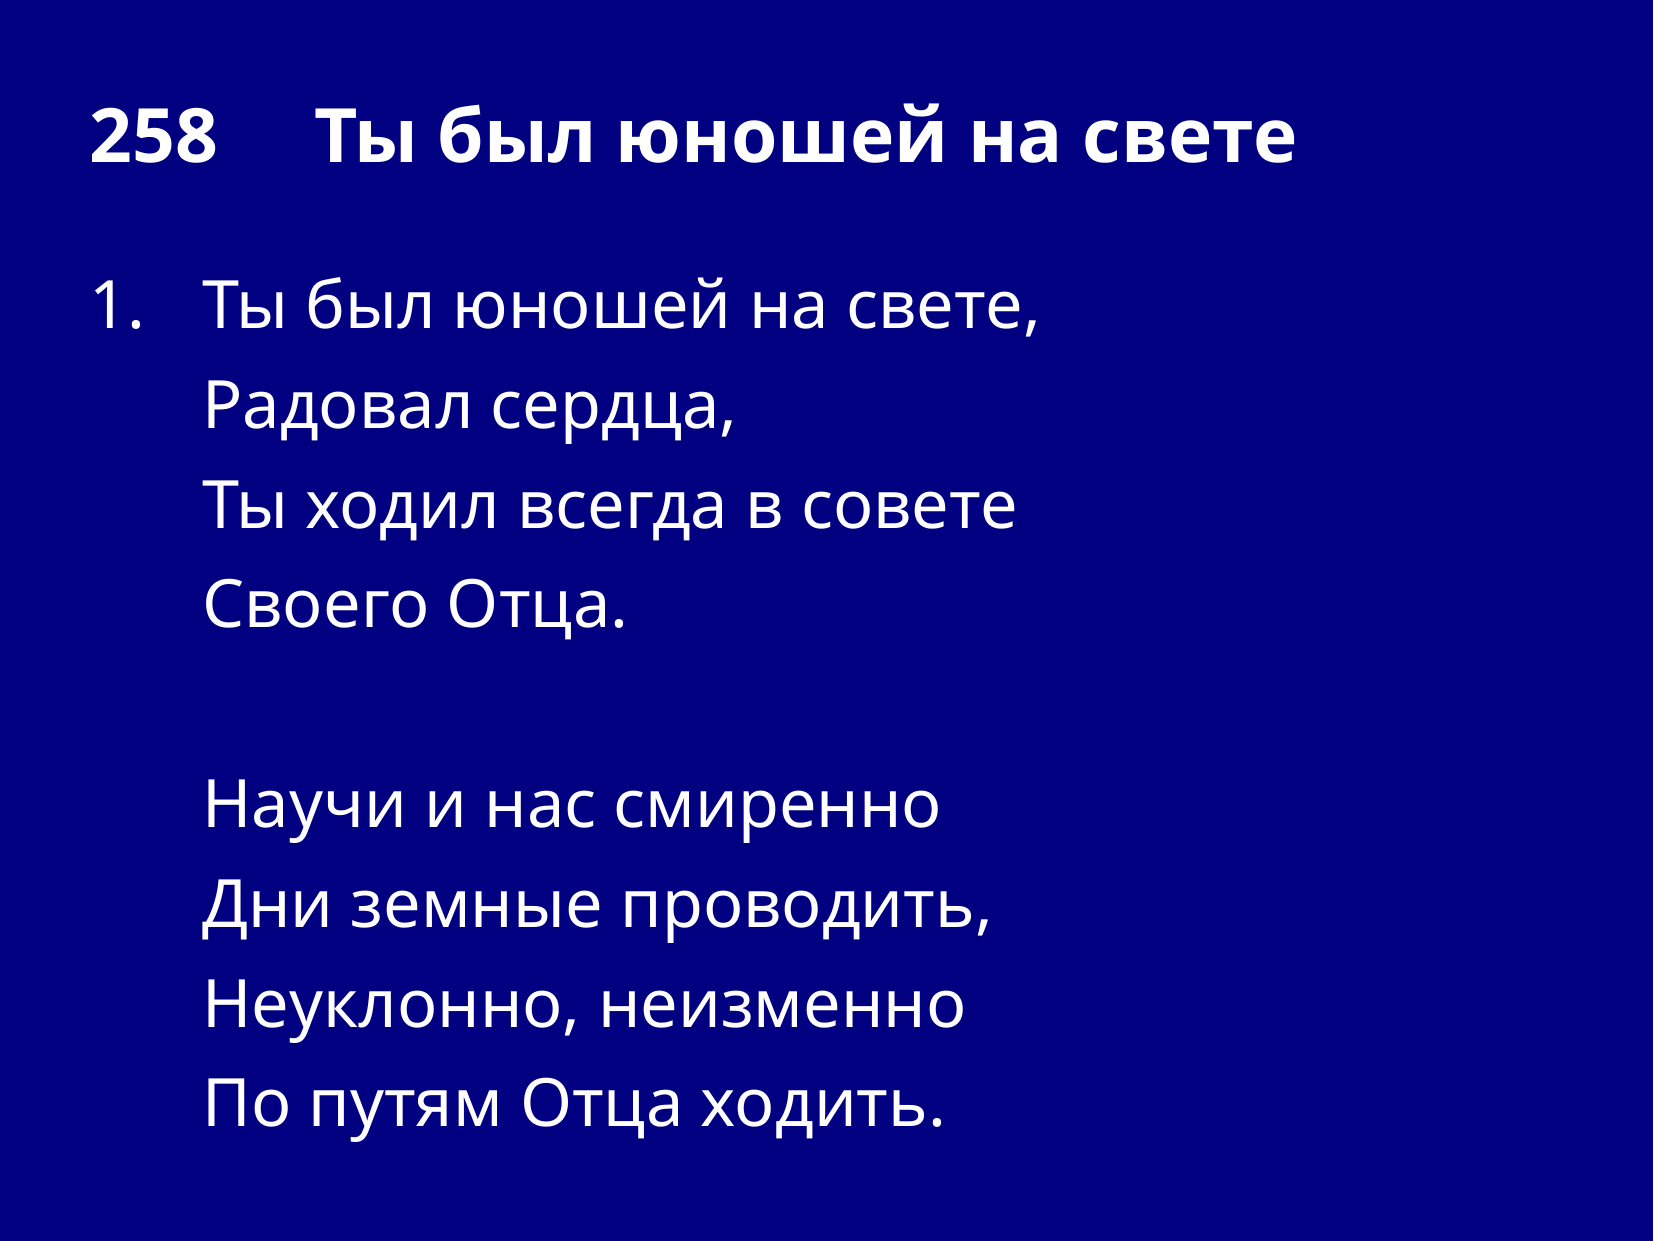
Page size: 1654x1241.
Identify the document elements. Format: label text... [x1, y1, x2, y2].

text_box 258 Ты был юношей на свете [75, 75, 1576, 188]
text_box 1. Ты был юношей на свете, Радовал сердца, Ты ходил всегда в совете Своего Отца. Научи и нас смиренно Дни земные проводить, Неуклонно, неизменно По путям Отца ходить. [75, 188, 1576, 1163]
